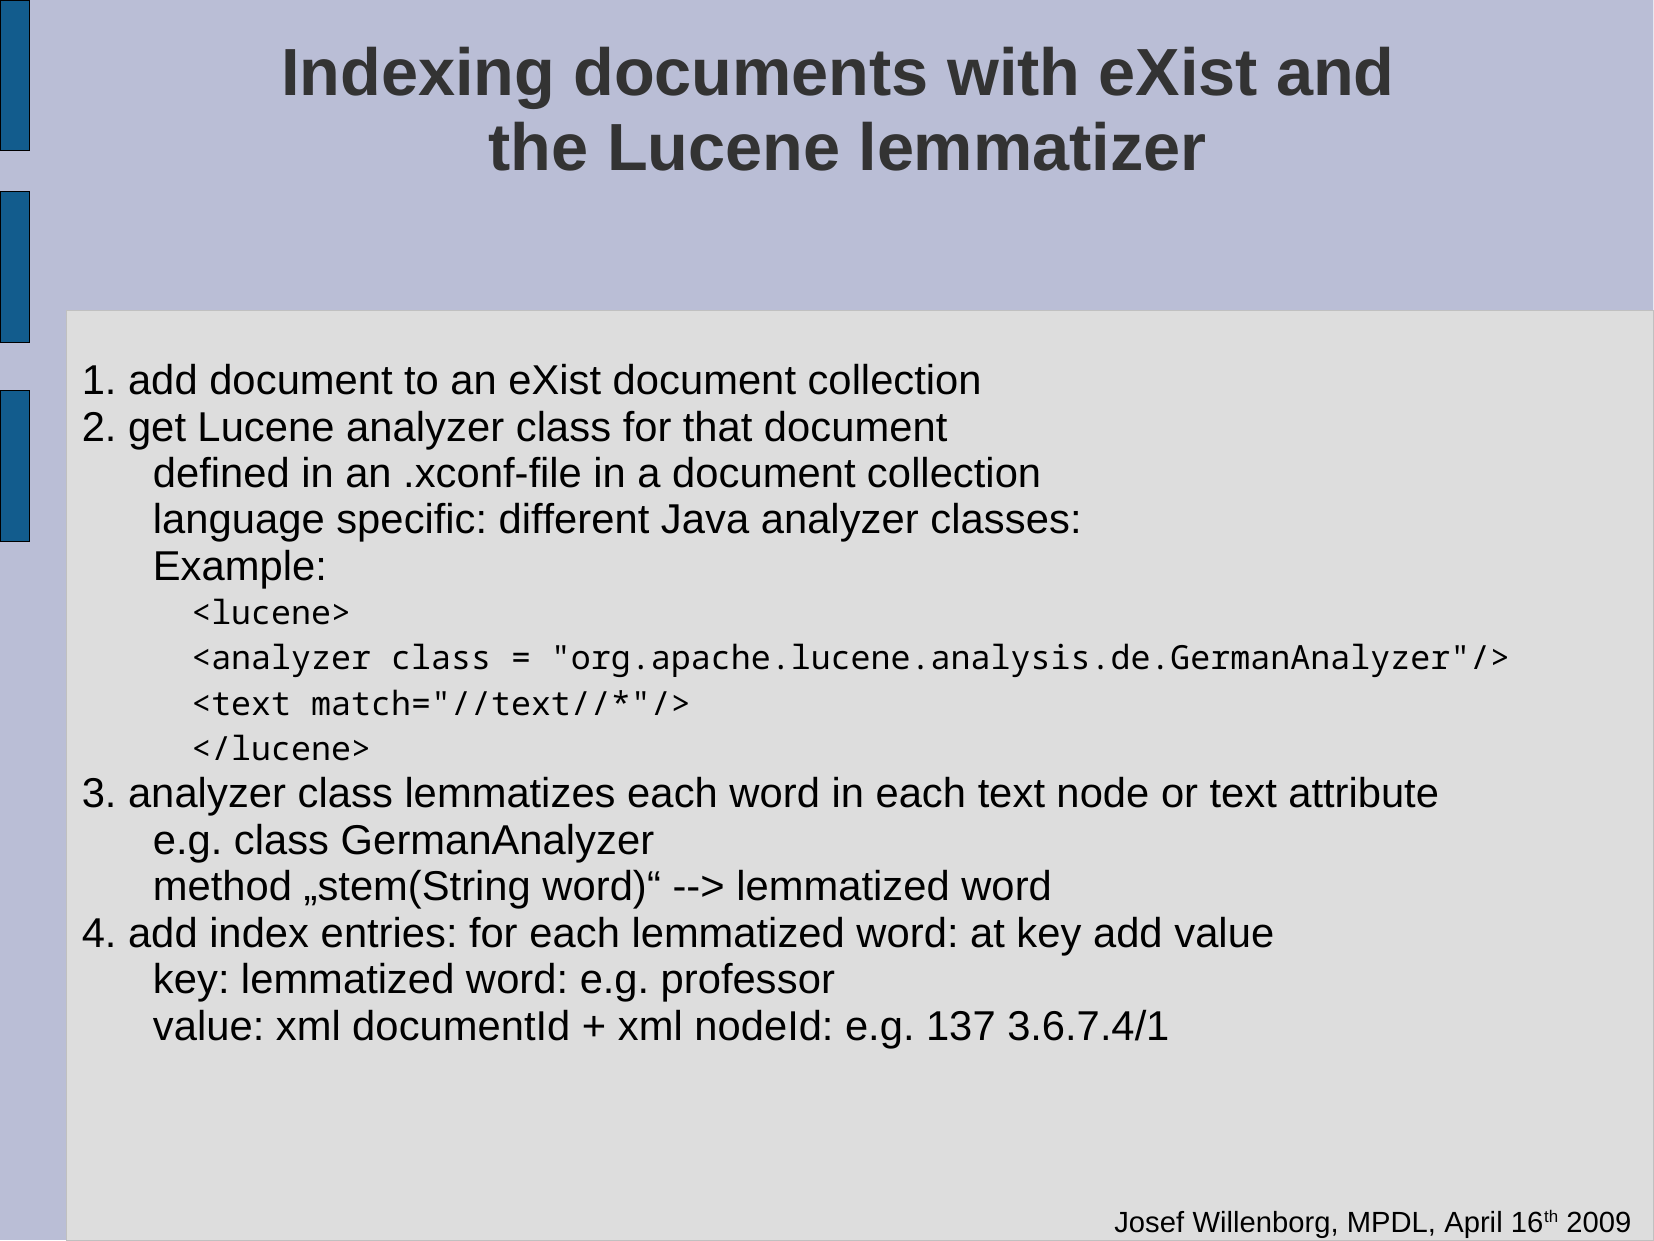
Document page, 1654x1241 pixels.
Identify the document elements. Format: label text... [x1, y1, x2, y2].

text_box 1. add document to an eXist document collection 2. get Lucene analyzer class for that document defined in an .xconf-file in a document collection language specific: different Java analyzer classes: Example: <lucene> <analyzer class = "org.apache.lucene.analysis.de.GermanAnalyzer"/> <text match="//text//*"/> </lucene> 3. analyzer class lemmatizes each word in each text node or text attribute e.g. class GermanAnalyzer method „stem(String word)“ --> lemmatized word 4. add index entries: for each lemmatized word: at key add value key: lemmatized word: e.g. professor value: xml documentId + xml nodeId: e.g. 137 3.6.7.4/1 [11, 310, 1577, 1096]
title Indexing documents with eXist and the Lucene lemmatizer [141, 5, 1554, 213]
